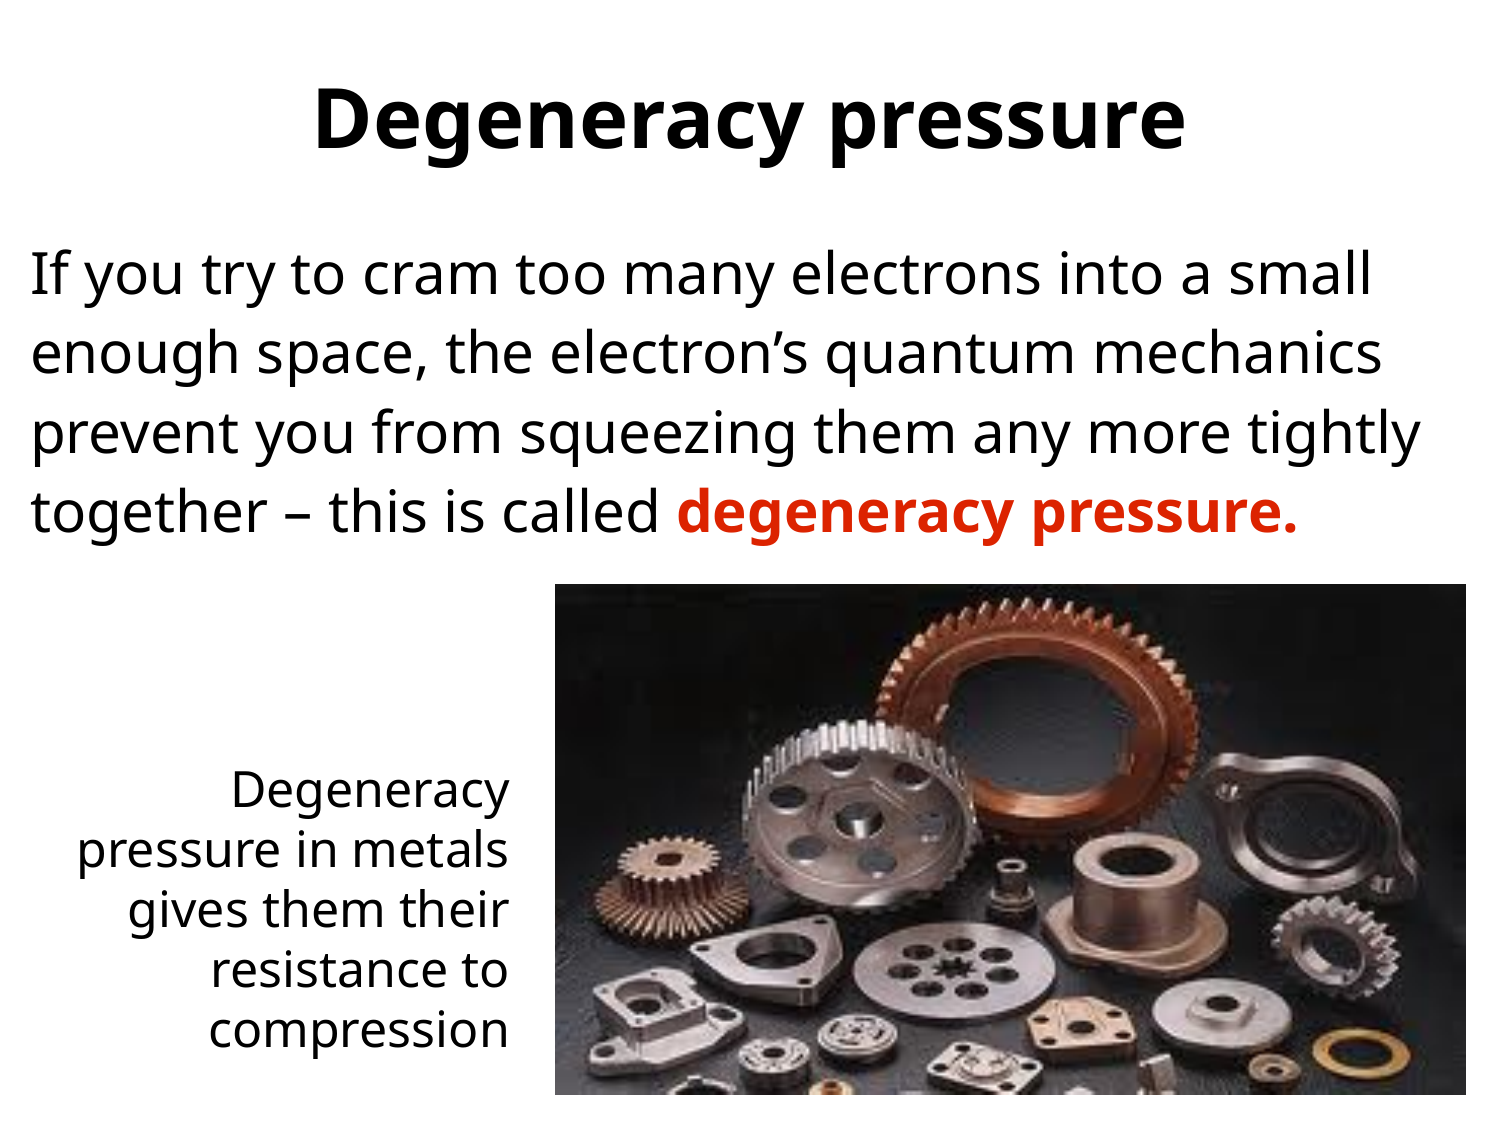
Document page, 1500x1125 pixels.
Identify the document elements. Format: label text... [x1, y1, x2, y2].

title Degeneracy pressure [30, 22, 1471, 211]
picture [555, 584, 1466, 1096]
list If you try to cram too many electrons into a small enough space, the electron’s quantum mechanics prevent you from squeezing them any more tightly together – this is called degeneracy pressure. [30, 232, 1471, 1096]
